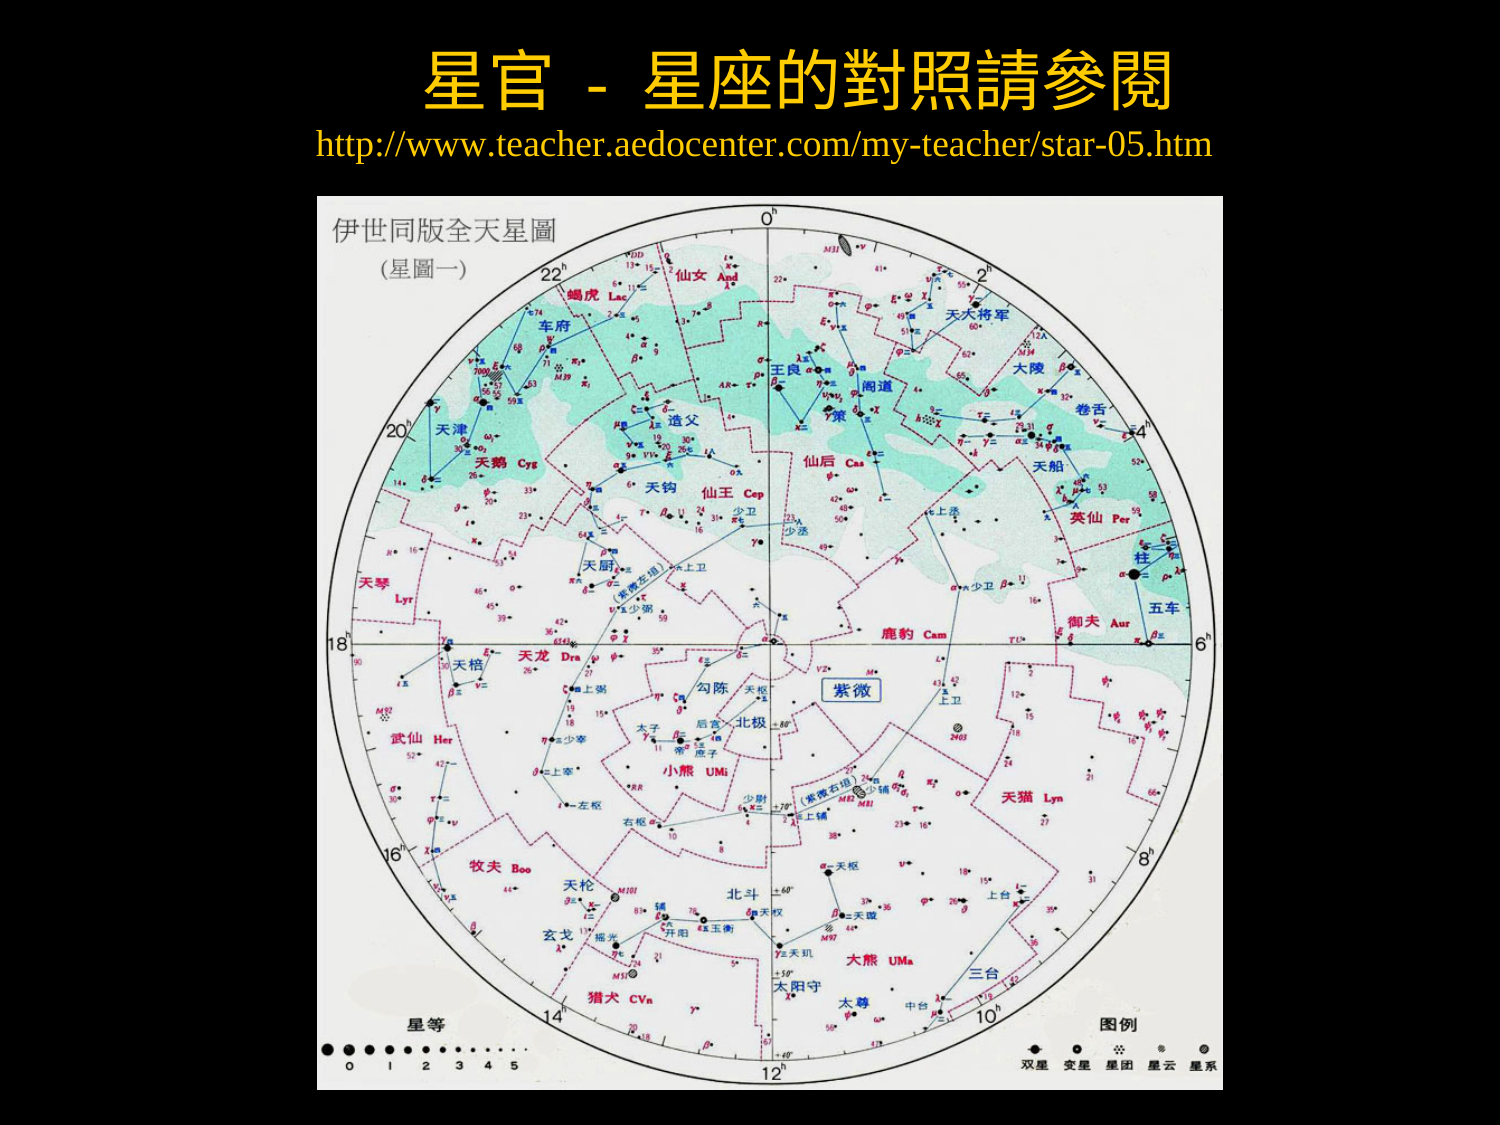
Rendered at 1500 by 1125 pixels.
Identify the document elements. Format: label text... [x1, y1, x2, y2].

picture [317, 196, 1223, 1090]
text_box 星官 - 星座的對照請參閱 http://www.teacher.aedocenter.com/my-teacher/star-05.htm [301, 31, 1270, 172]
